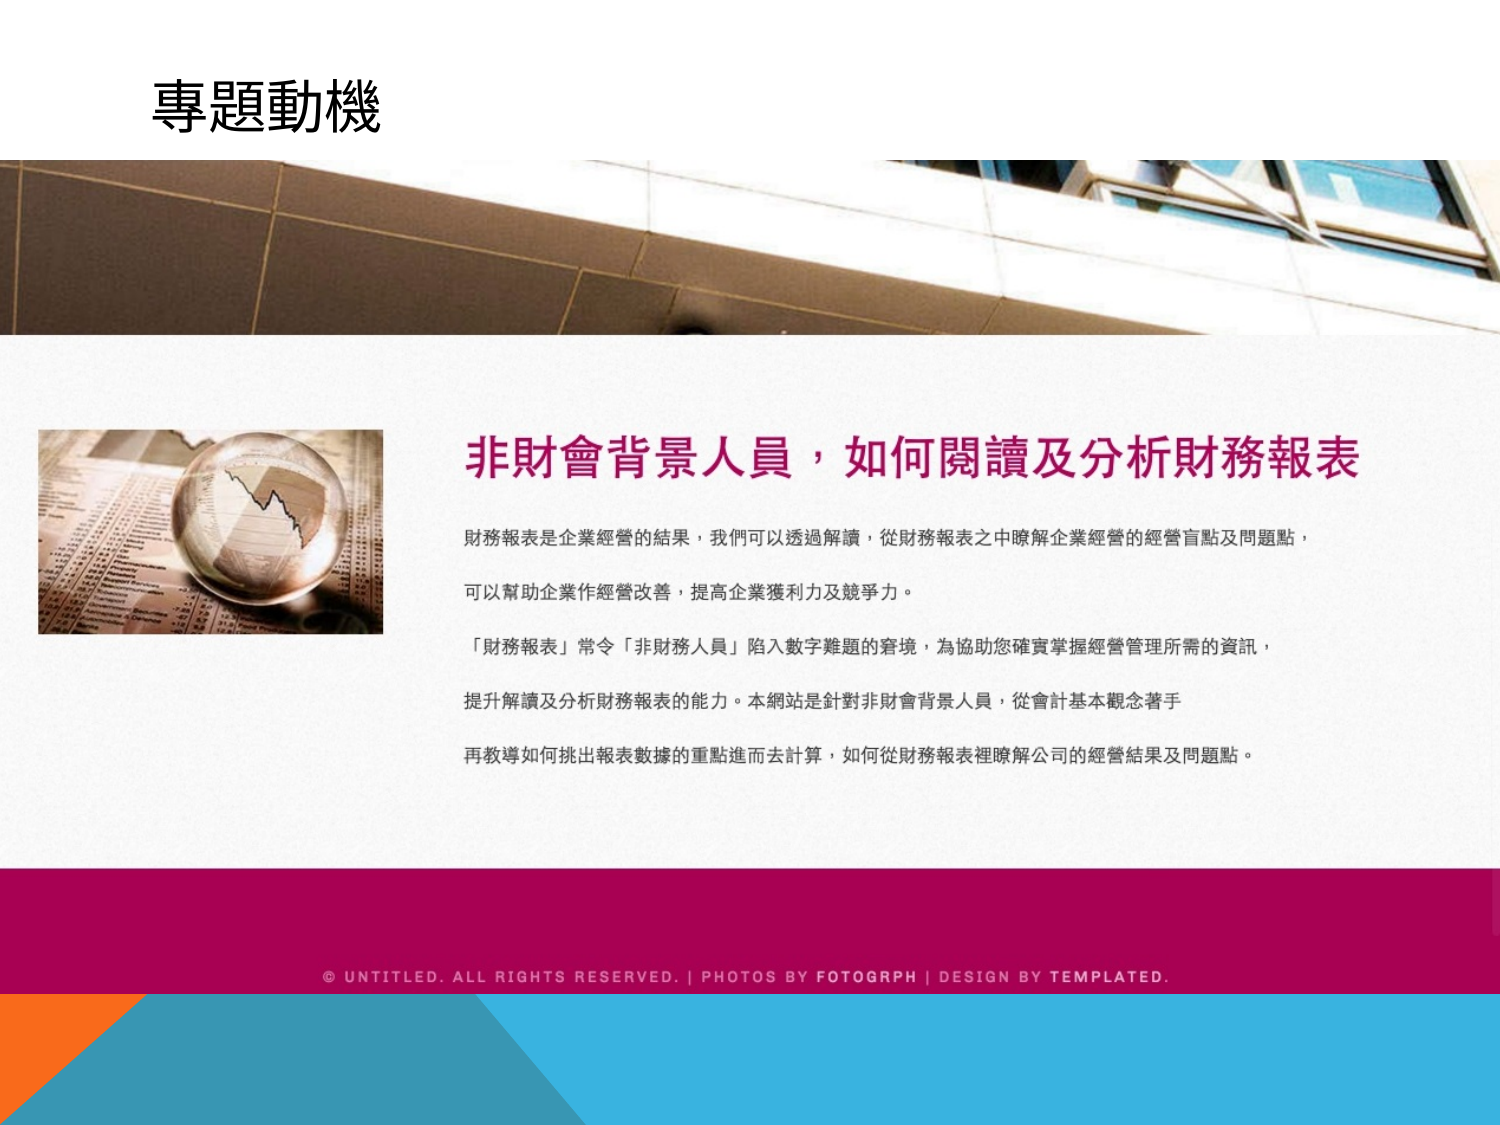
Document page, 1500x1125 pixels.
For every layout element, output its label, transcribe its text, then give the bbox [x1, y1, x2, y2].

picture [0, 160, 1500, 994]
title 專題動機 [135, 60, 1369, 150]
